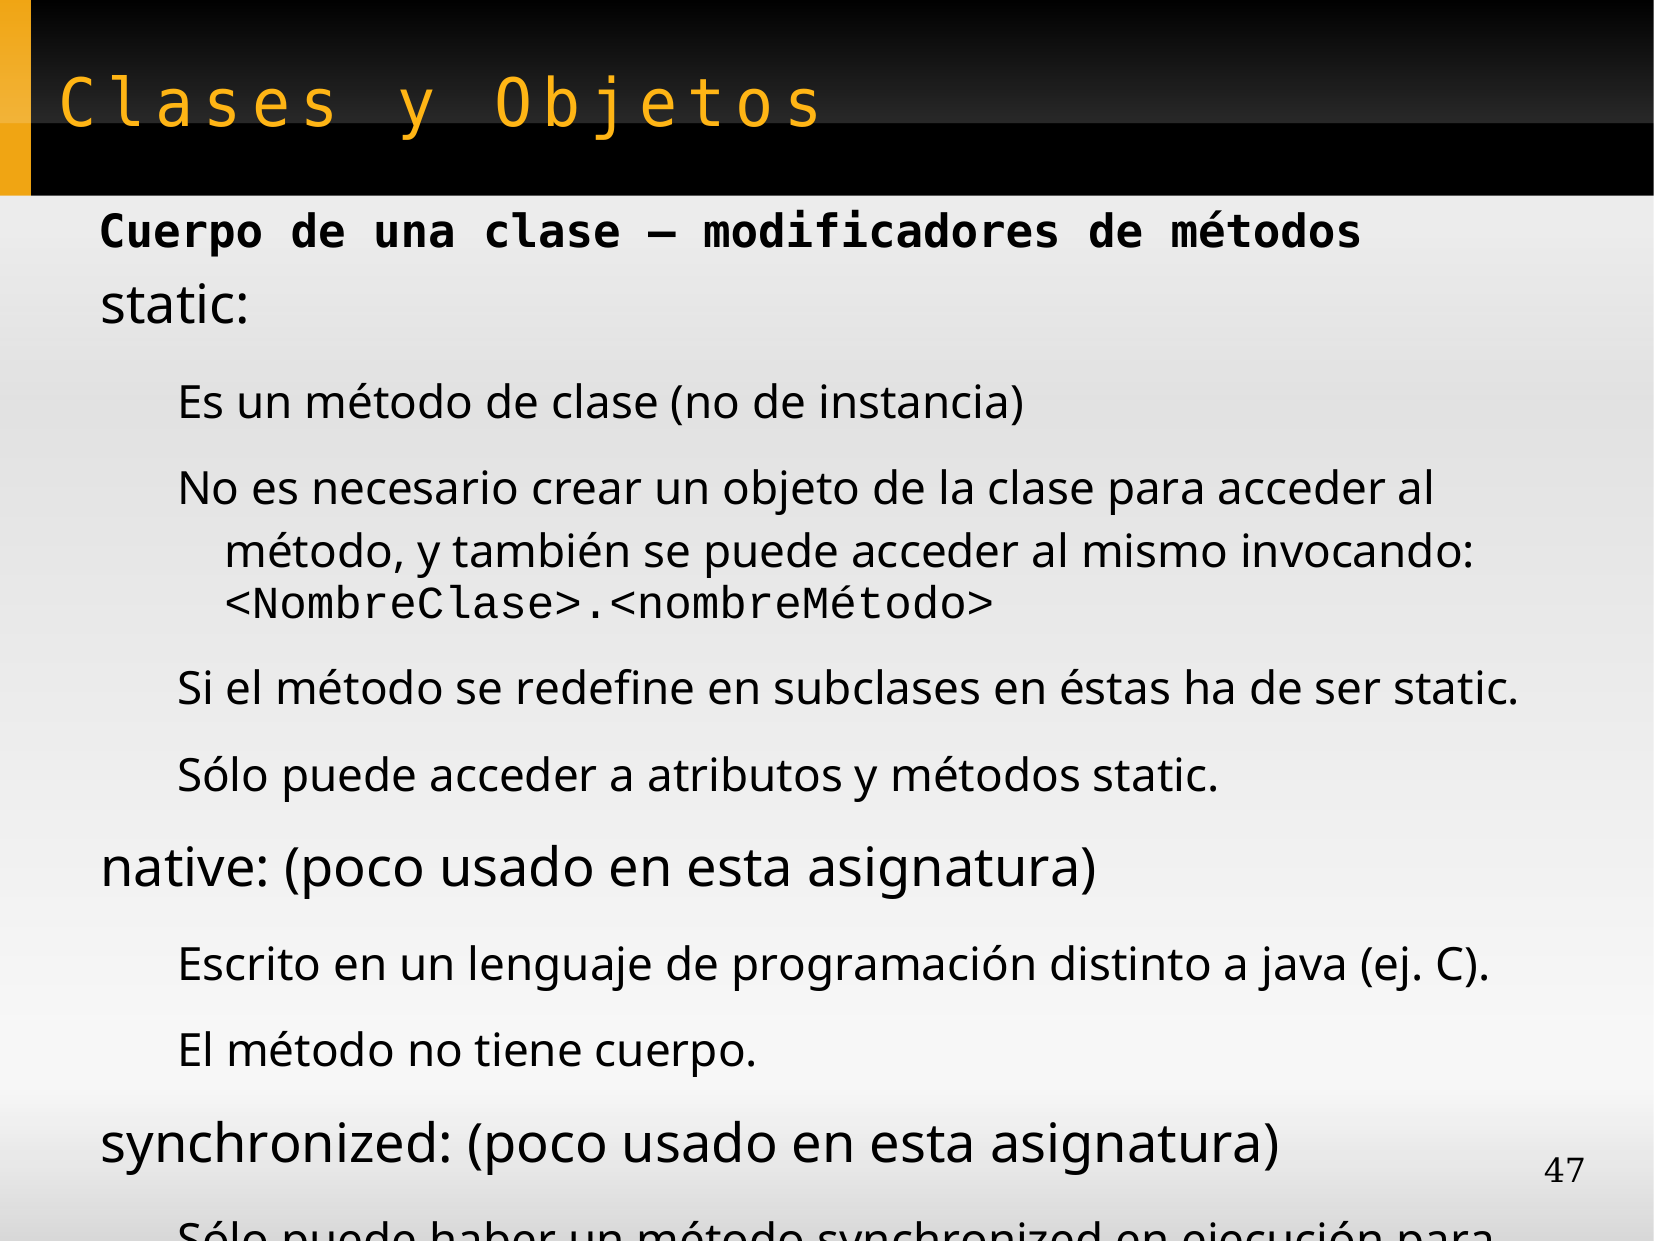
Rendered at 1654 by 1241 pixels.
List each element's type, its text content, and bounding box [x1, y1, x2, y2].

picture [0, 0, 1654, 1241]
title Clases y Objetos [59, 29, 1595, 178]
picture [1571, 1160, 1580, 1180]
list static: Es un método de clase (no de instancia) No es necesario crear un objeto de la clase para acceder al método, y también se puede acceder al mismo invocando: <NombreClase>.<nombreMétodo> Si el método se redefine en subclases en éstas ha de ser static. Sólo puede acceder a atributos y métodos static. native: (poco usado en esta asignatura) Escrito en un lenguaje de programación distinto a java (ej. C). El método no tiene cuerpo. synchronized: (poco usado en esta asignatura) Sólo puede haber un método synchronized en ejecución para cada clase. Tiene una función de bloqueo. Ej. de uso: en threads. [82, 265, 1571, 1241]
text_box Cuerpo de una clase – modificadores de métodos [83, 197, 1378, 266]
